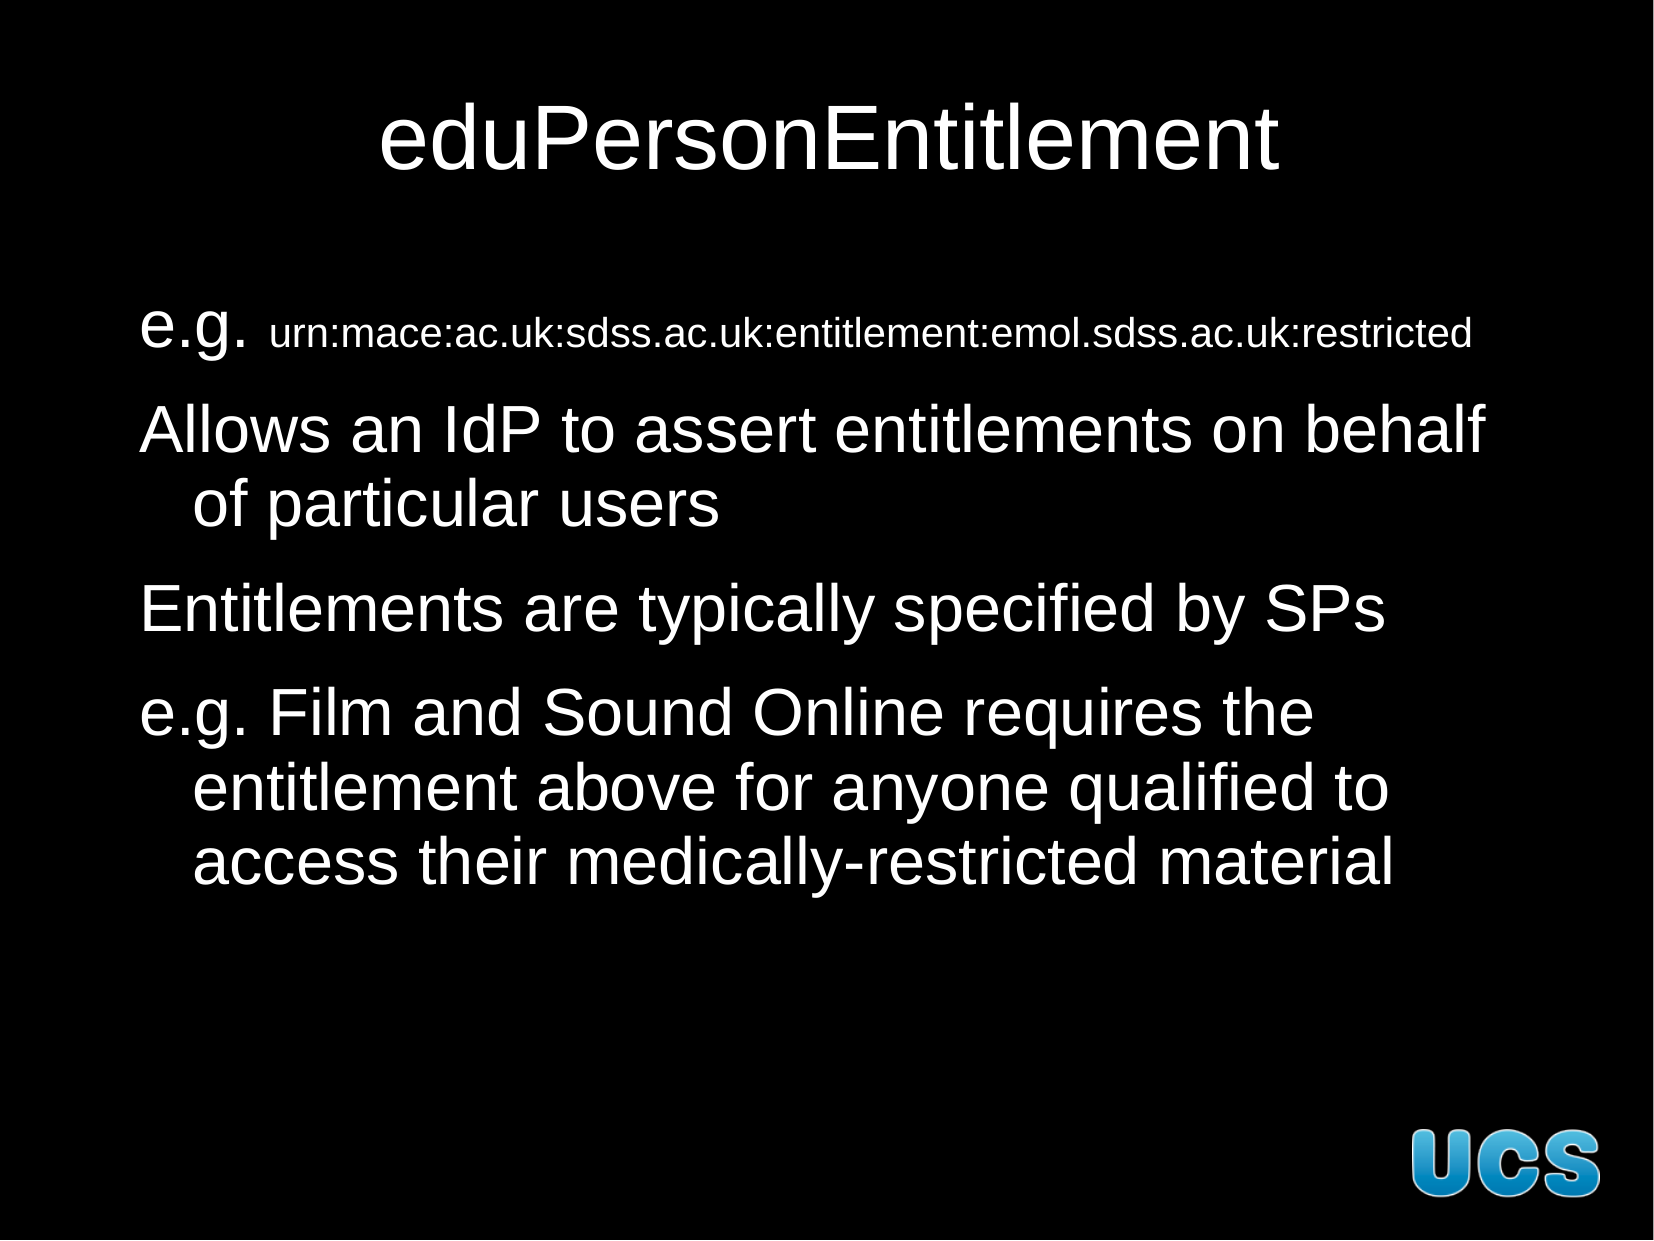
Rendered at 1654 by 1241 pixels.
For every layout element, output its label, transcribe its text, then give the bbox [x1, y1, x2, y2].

title eduPersonEntitlement [123, 34, 1536, 242]
list e.g. urn:mace:ac.uk:sdss.ac.uk:entitlement:emol.sdss.ac.uk:restricted Allows an IdP to assert entitlements on behalf of particular users Entitlements are typically specified by SPs e.g. Film and Sound Online requires the entitlement above for anyone qualified to access their medically-restricted material [121, 287, 1534, 1191]
picture [1412, 1129, 1600, 1199]
